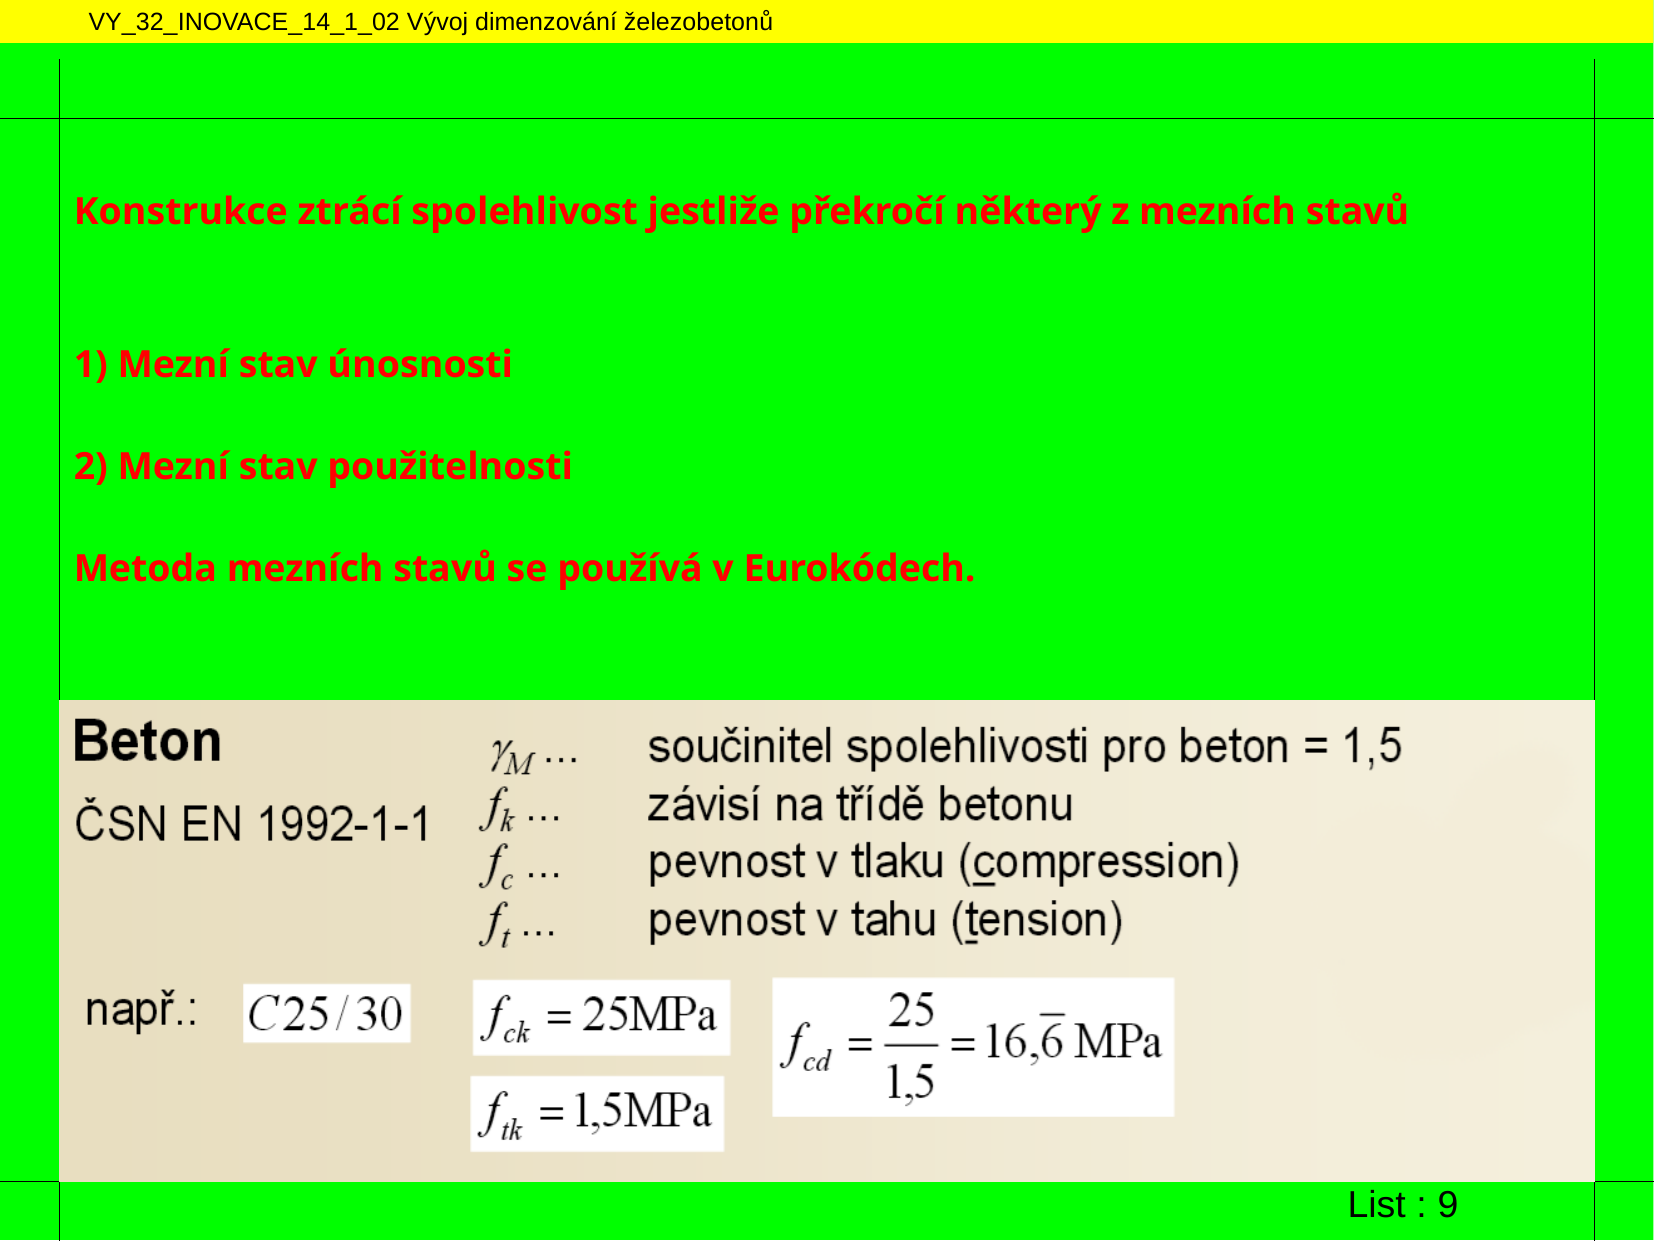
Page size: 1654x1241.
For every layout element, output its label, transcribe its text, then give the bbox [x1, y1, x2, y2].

text_box Konstrukce ztrácí spolehlivost jestliže překročí některý z mezních stavů 1) Mezní stav únosnosti 2) Mezní stav použitelnosti Metoda mezních stavů se používá v Eurokódech. [60, 177, 1588, 700]
text_box List : <číslo> [1357, 1176, 1599, 1241]
text_box VY_32_INOVACE_14_1_02 Vývoj dimenzování železobetonů [0, 0, 1654, 43]
picture [59, 700, 1595, 1182]
